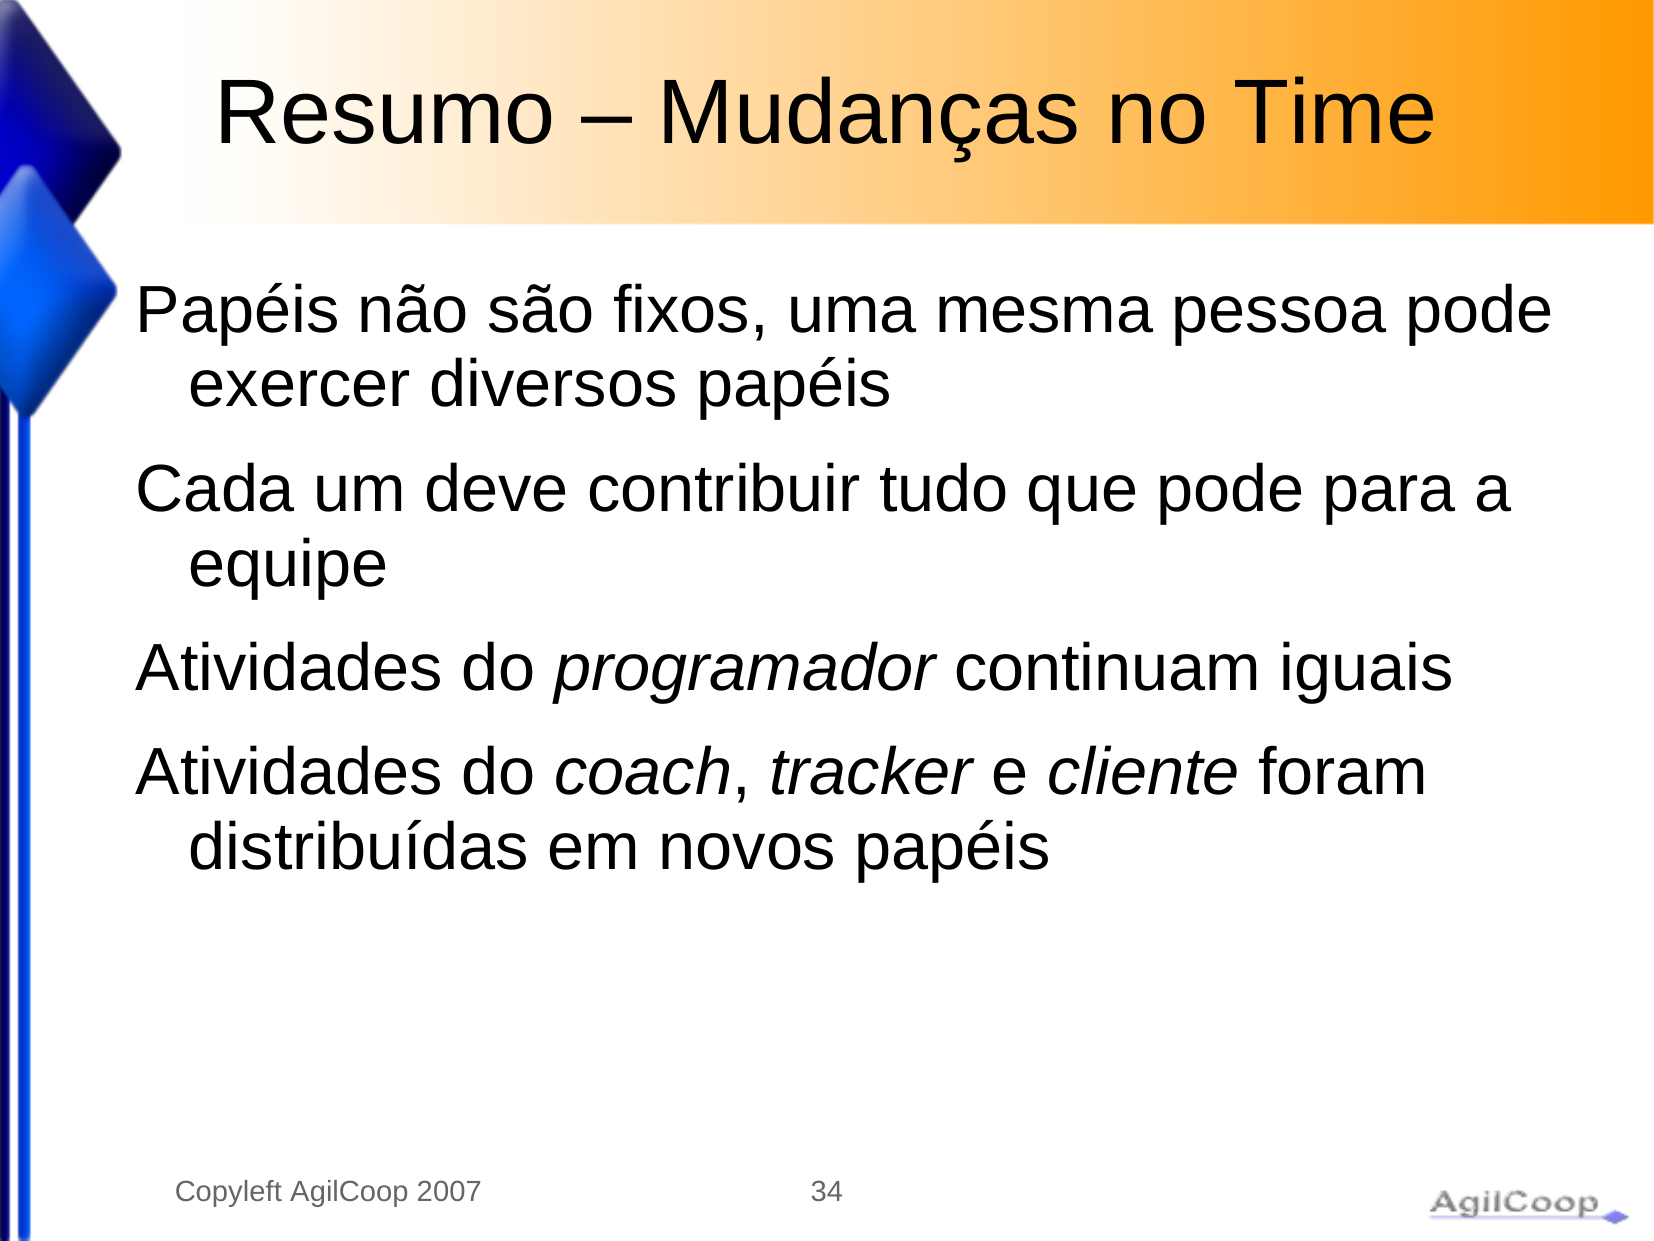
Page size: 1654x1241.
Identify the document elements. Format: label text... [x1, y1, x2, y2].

list Papéis não são fixos, uma mesma pessoa pode exercer diversos papéis Cada um deve contribuir tudo que pode para a equipe Atividades do programador continuam iguais Atividades do coach, tracker e cliente foram distribuídas em novos papéis [118, 271, 1607, 1123]
picture [0, 0, 1654, 1241]
title Resumo – Mudanças no Time [82, 8, 1571, 216]
